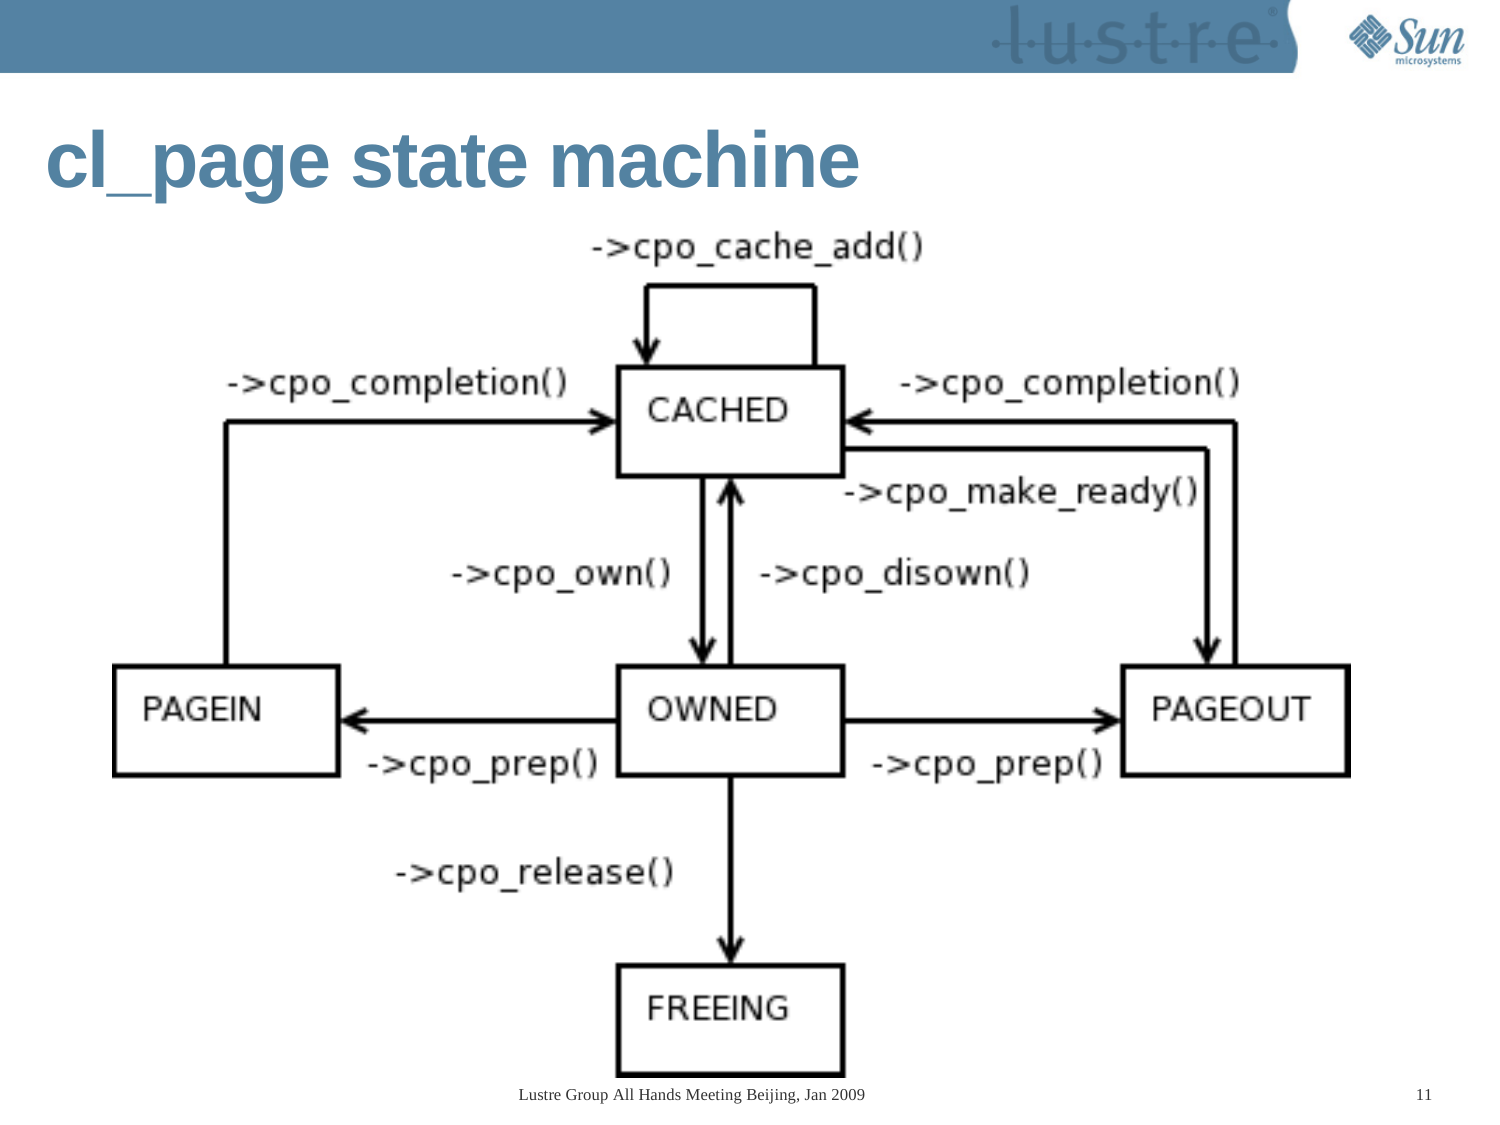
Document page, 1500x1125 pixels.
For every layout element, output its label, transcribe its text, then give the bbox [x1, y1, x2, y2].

picture [112, 224, 1351, 1078]
title cl_page state machine [45, 105, 1463, 225]
picture [0, 0, 1500, 91]
